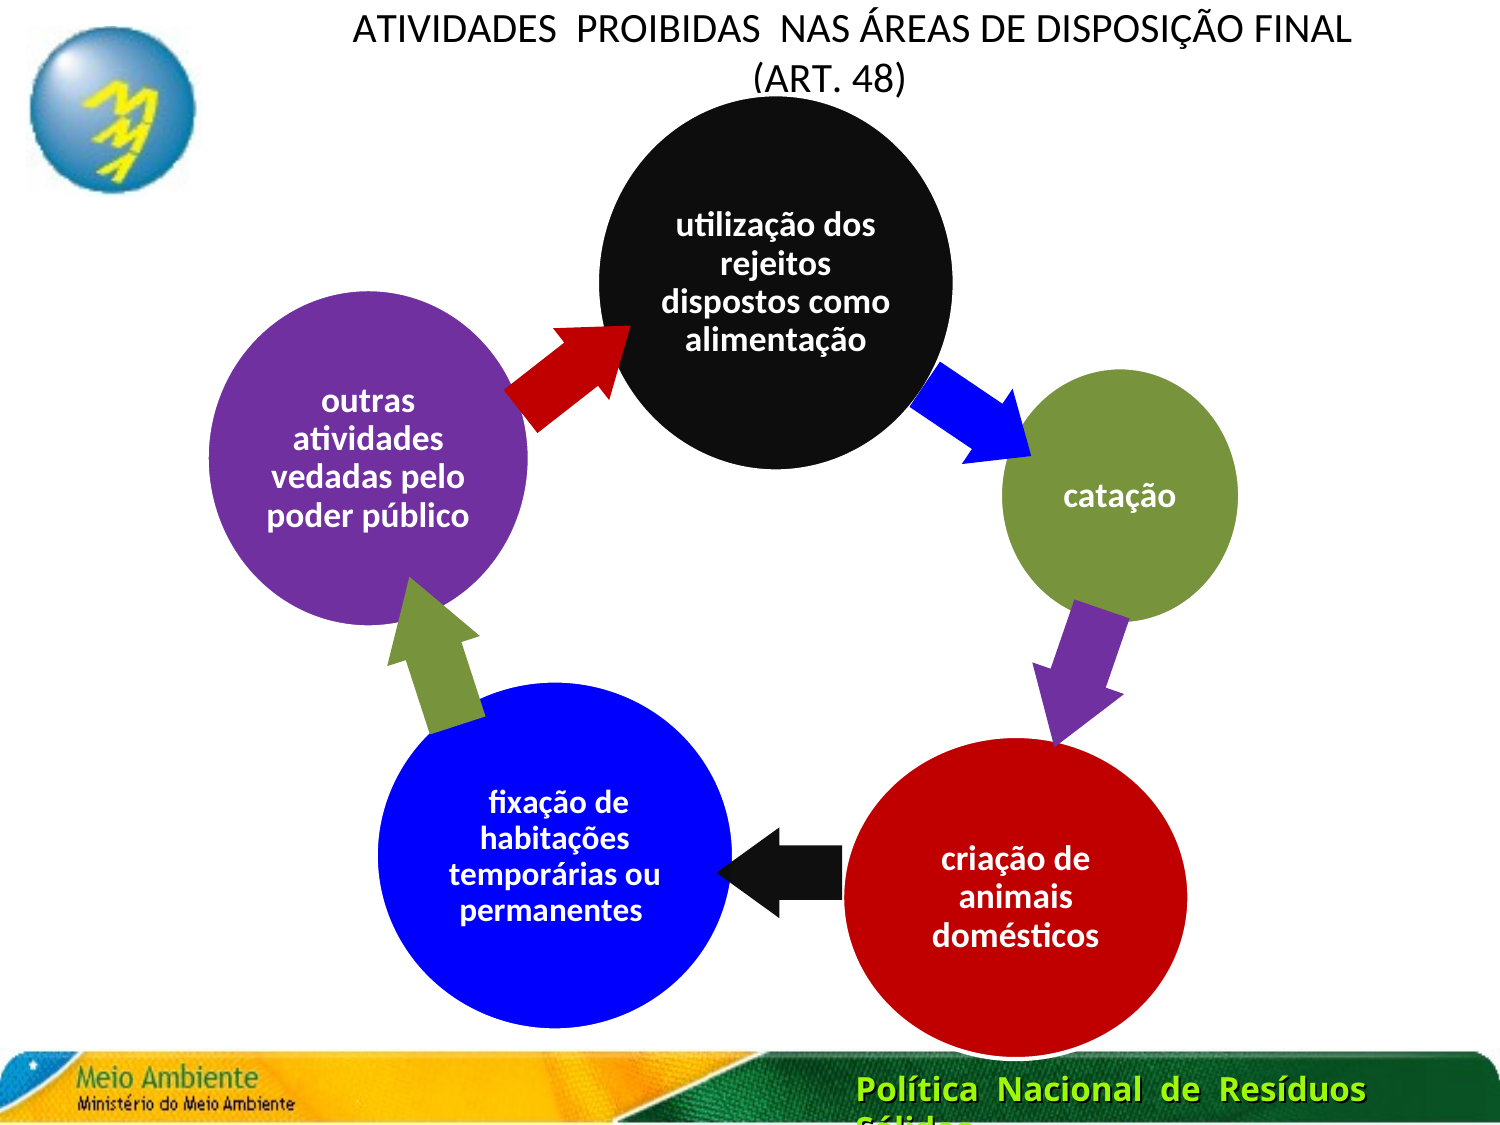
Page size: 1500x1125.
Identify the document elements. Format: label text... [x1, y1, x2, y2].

picture [0, 1048, 1500, 1125]
text_box [1032, 599, 1130, 748]
picture [29, 1060, 39, 1071]
text_box [716, 827, 843, 919]
text_box [387, 576, 486, 735]
text_box outras atividades vedadas pelo poder público [206, 289, 530, 628]
text_box [909, 361, 1032, 465]
text_box [503, 325, 631, 434]
text_box criação de animais domésticos [842, 735, 1190, 1060]
picture [26, 26, 202, 197]
text_box catação [999, 367, 1241, 624]
text_box fixação de habitações temporárias ou permanentes [375, 680, 735, 1031]
text_box utilização dos rejeitos dispostos como alimentação [596, 94, 955, 472]
text_box ATIVIDADES PROIBIDAS NAS ÁREAS DE DISPOSIÇÃO FINAL (ART. 48)‏ [242, 0, 1418, 108]
